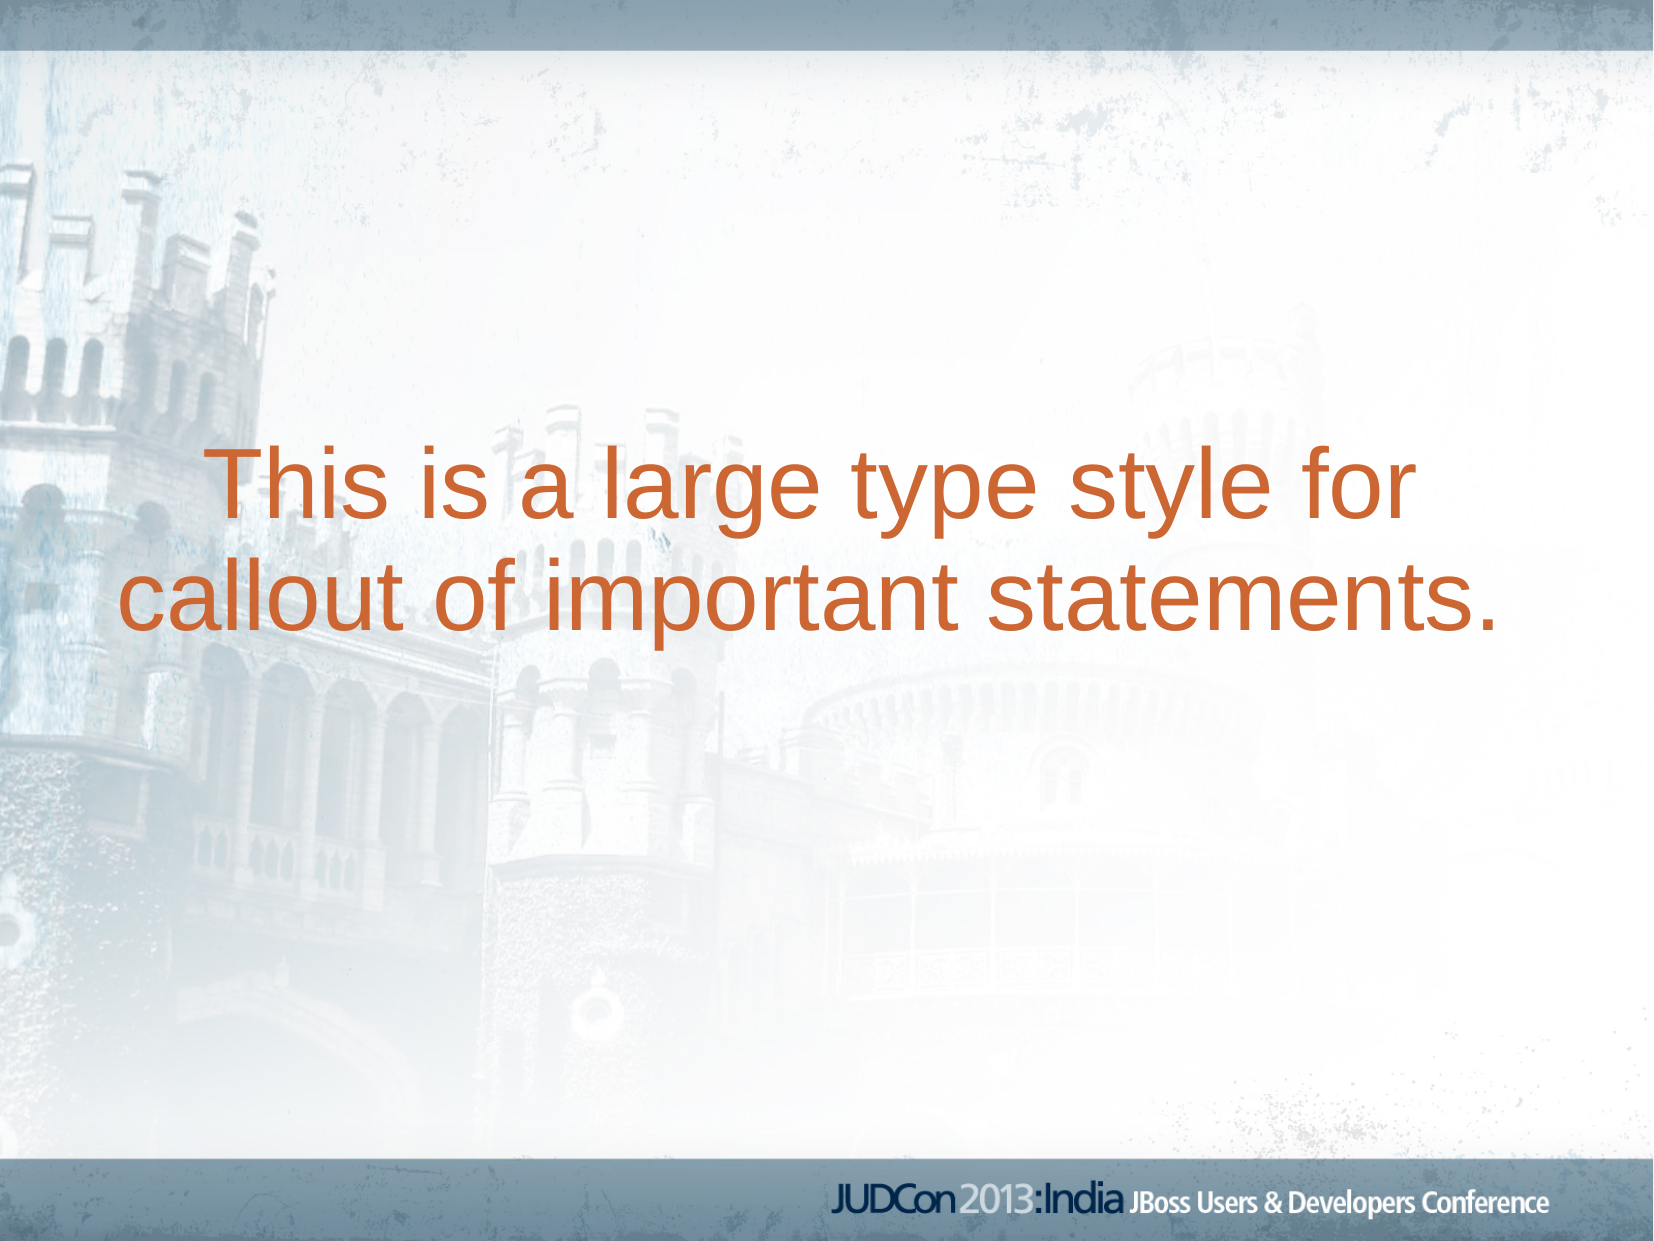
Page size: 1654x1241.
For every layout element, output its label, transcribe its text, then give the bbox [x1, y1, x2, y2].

subtitle This is a large type style for callout of important statements. [82, 180, 1538, 901]
picture [0, 0, 1654, 1241]
